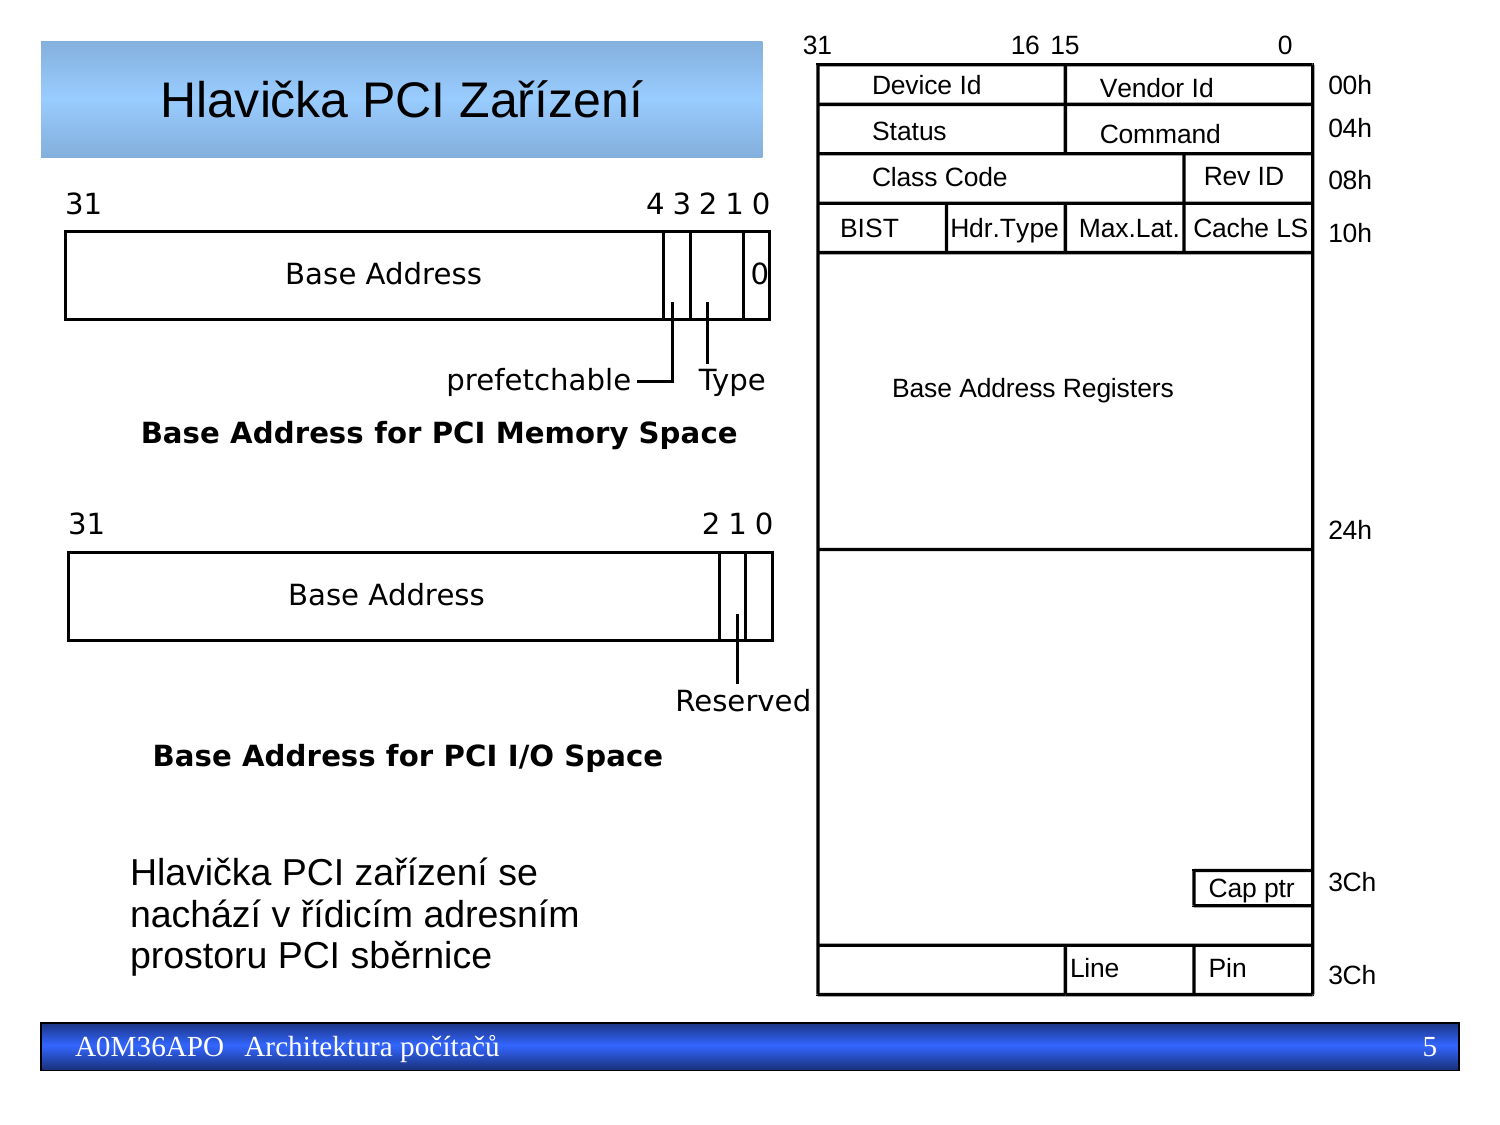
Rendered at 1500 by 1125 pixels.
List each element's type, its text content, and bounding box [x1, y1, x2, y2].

text_box Hlavička PCI zařízení se nachází v řídicím adresním prostoru PCI sběrnice [112, 840, 663, 988]
title Hlavička PCI Zařízení [41, 41, 763, 158]
chart [774, 22, 1391, 1025]
